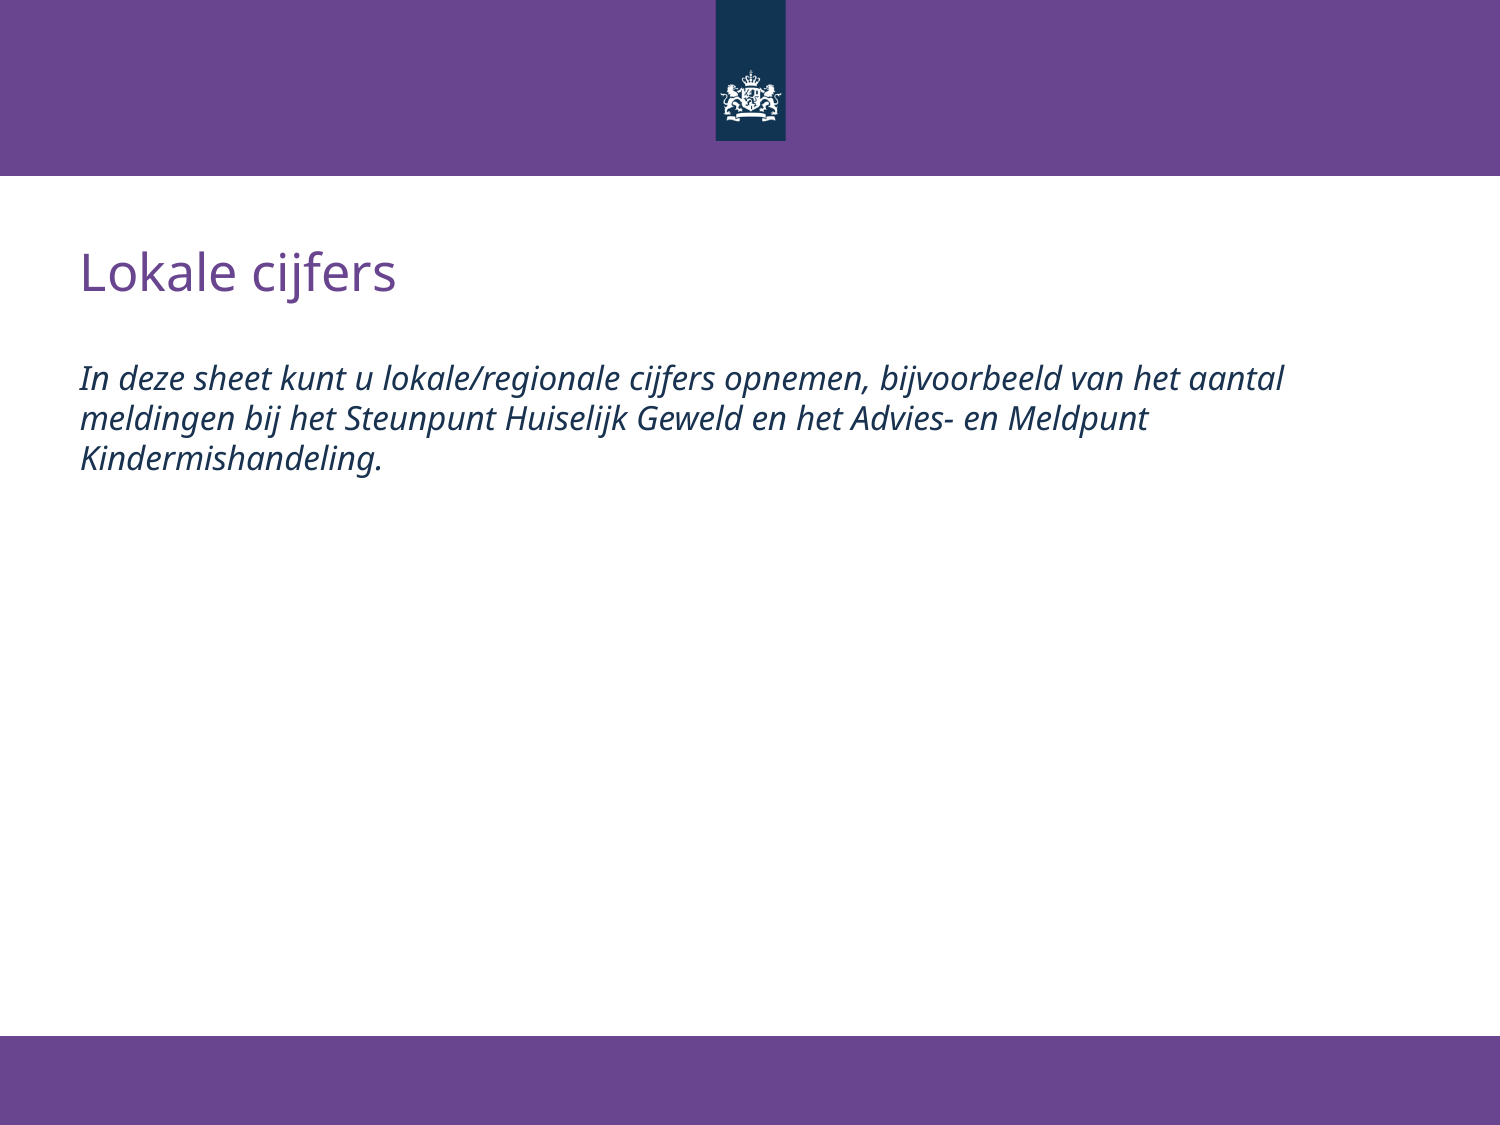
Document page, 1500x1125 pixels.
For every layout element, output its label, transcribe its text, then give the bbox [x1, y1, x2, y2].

title Lokale cijfers [64, 231, 1415, 326]
list In deze sheet kunt u lokale/regionale cijfers opnemen, bijvoorbeeld van het aantal meldingen bij het Steunpunt Huiselijk Geweld en het Advies- en Meldpunt Kindermishandeling. [64, 350, 1385, 1020]
